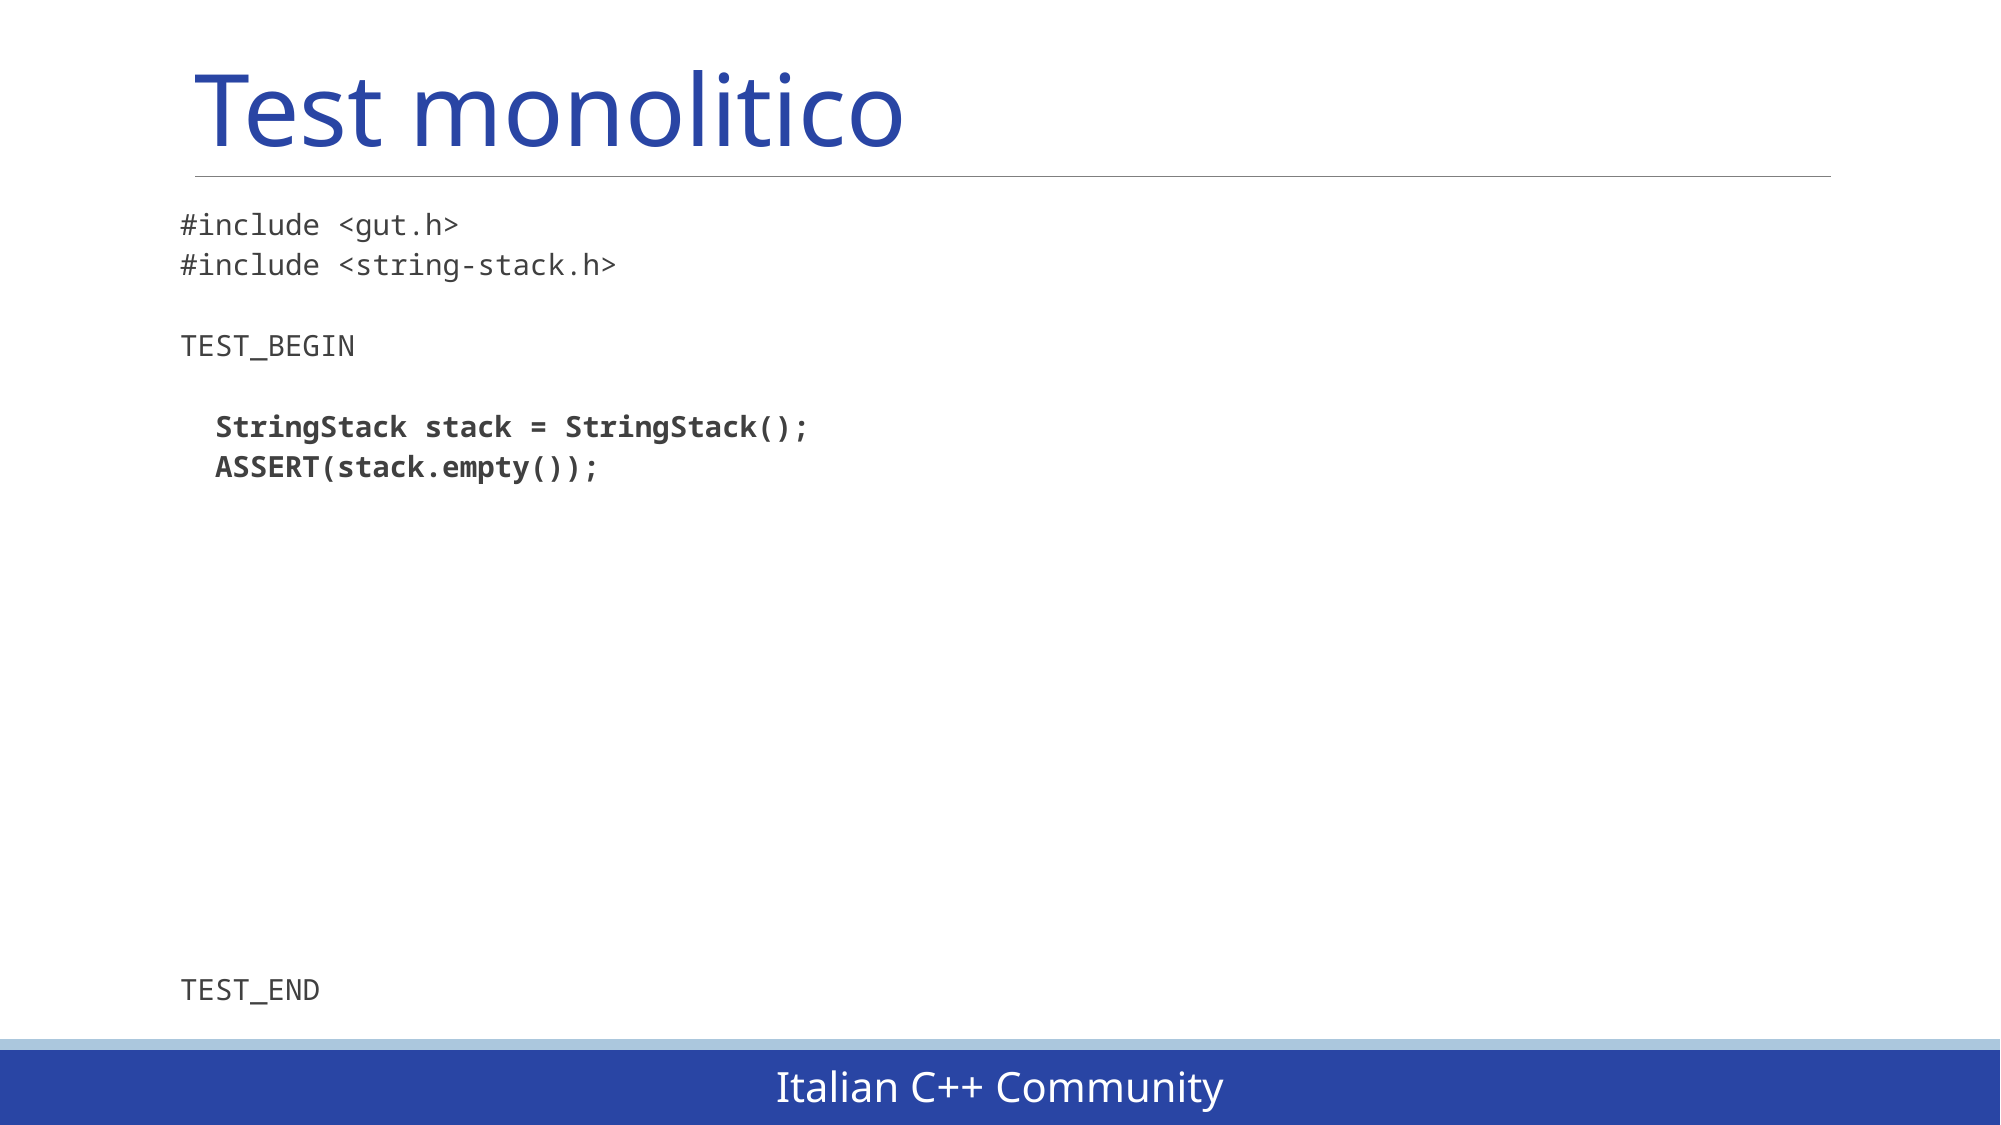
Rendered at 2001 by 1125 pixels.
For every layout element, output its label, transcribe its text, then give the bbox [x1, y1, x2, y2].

list #include <gut.h> #include <string-stack.h> TEST_BEGIN StringStack stack = StringStack(); ASSERT(stack.empty()); TEST_END [179, 202, 1830, 1011]
title Test monolitico [179, 2, 1830, 175]
